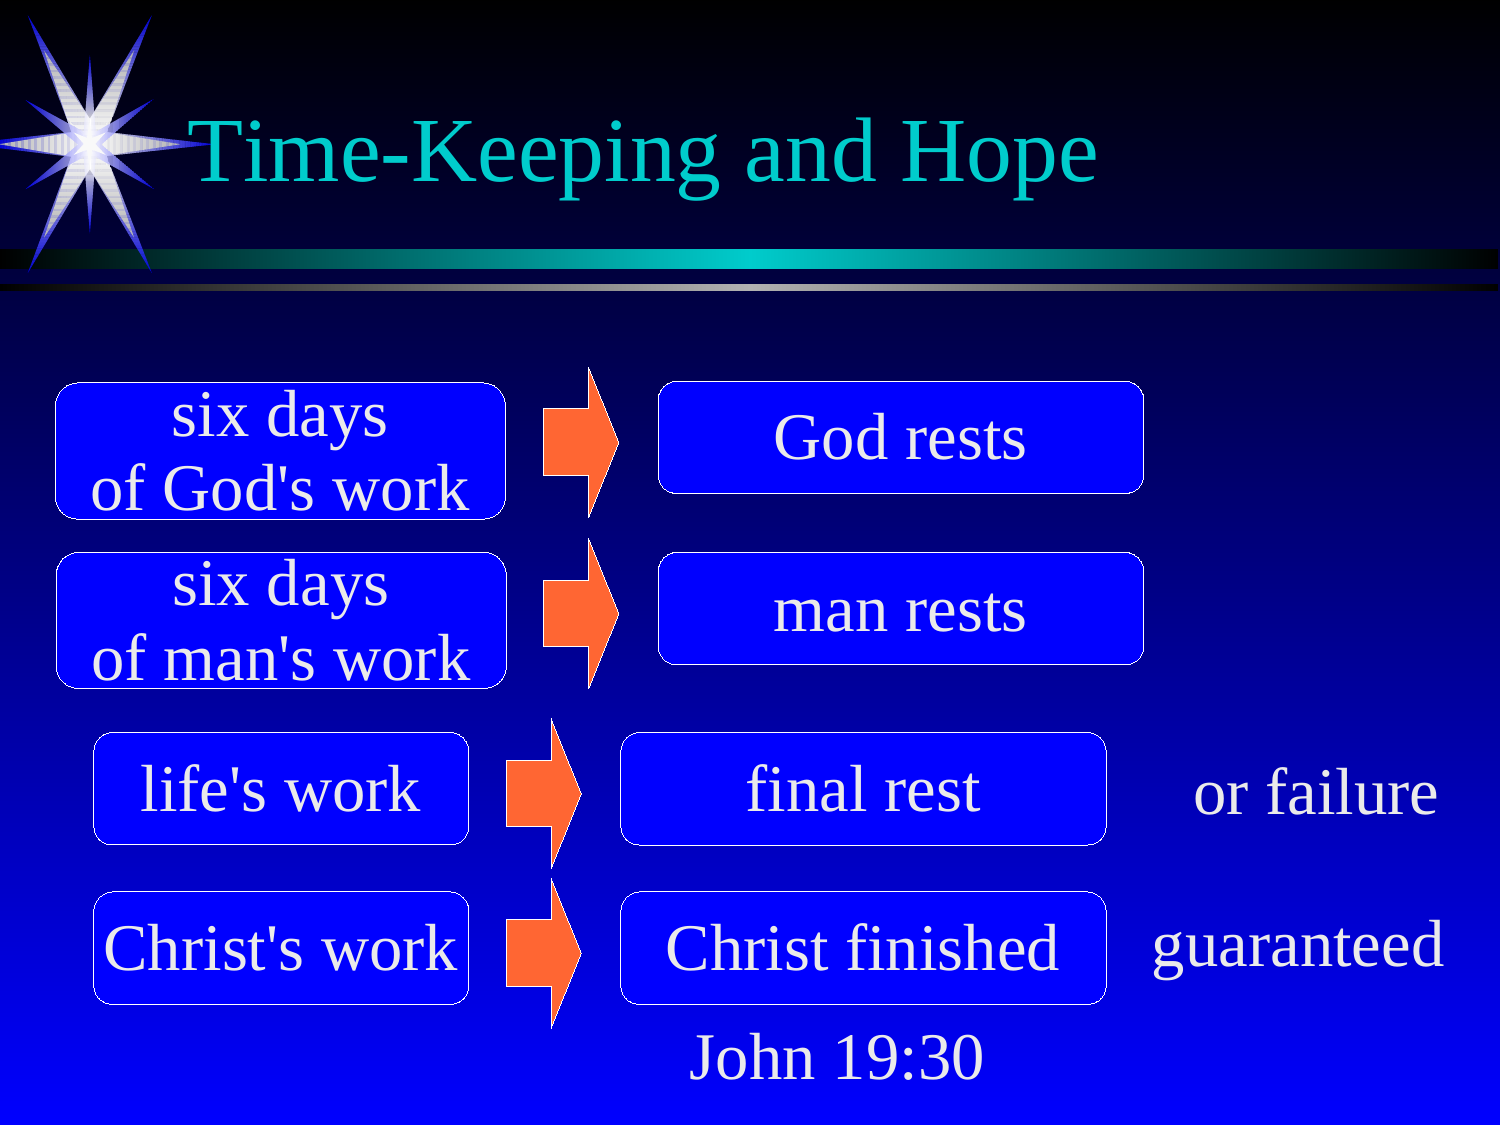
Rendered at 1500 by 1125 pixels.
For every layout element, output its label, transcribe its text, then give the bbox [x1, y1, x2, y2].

text_box [543, 538, 619, 689]
text_box final rest [620, 732, 1107, 846]
text_box God rests [658, 381, 1144, 494]
text_box [506, 718, 582, 869]
text_box Christ finished [620, 891, 1107, 1005]
text_box six days of man's work [56, 552, 507, 689]
text_box or failure [1178, 747, 1479, 837]
text_box John 19:30 [675, 1012, 1051, 1102]
text_box [543, 367, 619, 518]
text_box Christ's work [93, 891, 469, 1005]
title Time-Keeping and Hope [187, 56, 1463, 244]
text_box [506, 878, 582, 1029]
text_box guaranteed [1136, 900, 1491, 989]
text_box six days of God's work [55, 382, 506, 520]
text_box life's work [93, 732, 469, 845]
text_box man rests [658, 552, 1144, 665]
